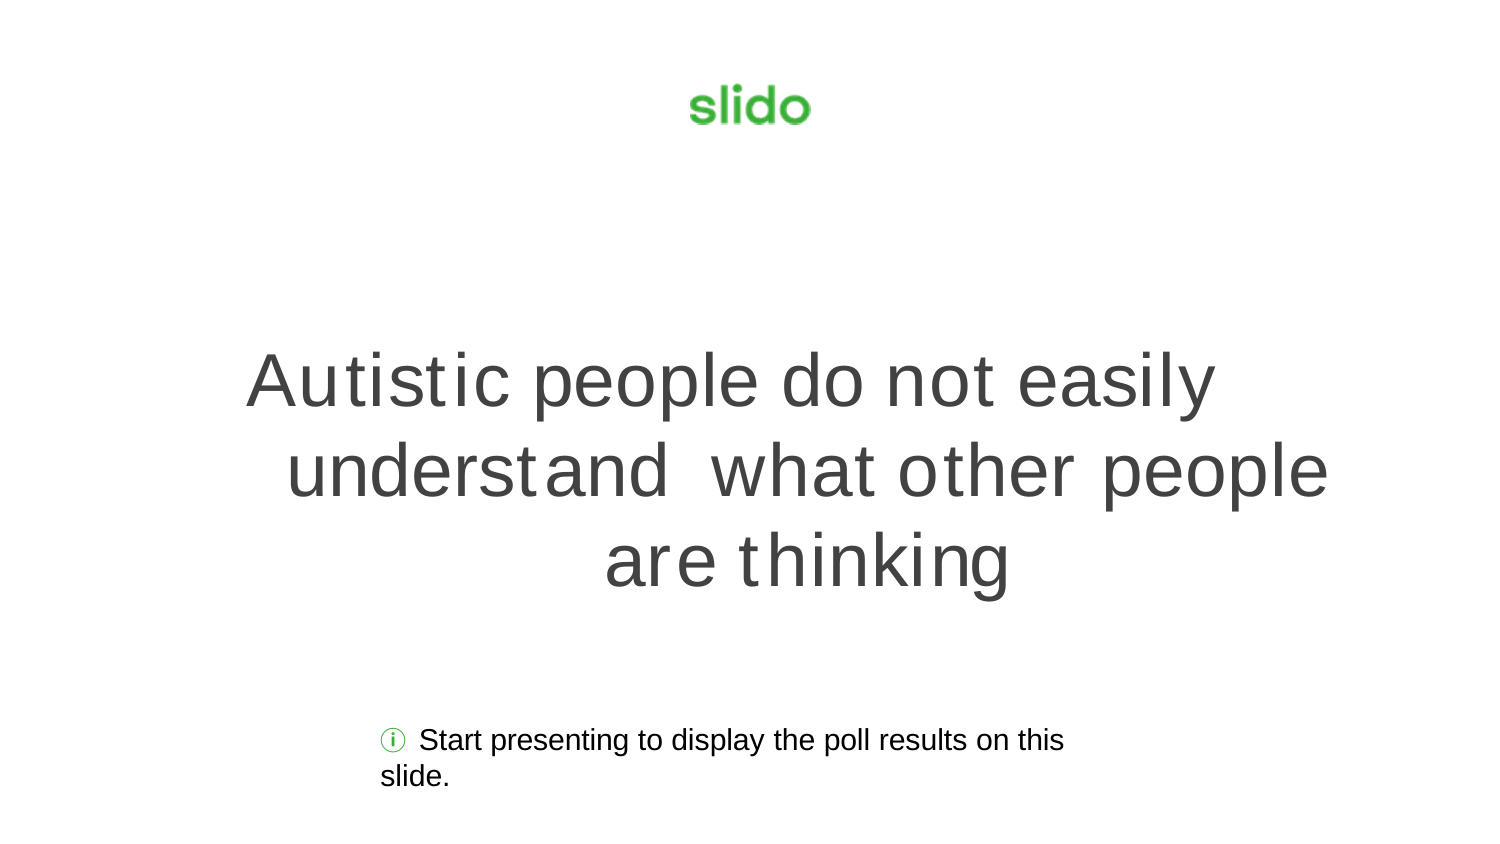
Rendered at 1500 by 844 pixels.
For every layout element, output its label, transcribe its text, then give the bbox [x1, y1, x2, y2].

title Autistic people do not easily understand what other people are thinking [93, 328, 1408, 514]
text_box ⓘ Start presenting to display the poll results on this slide. [378, 718, 1122, 759]
